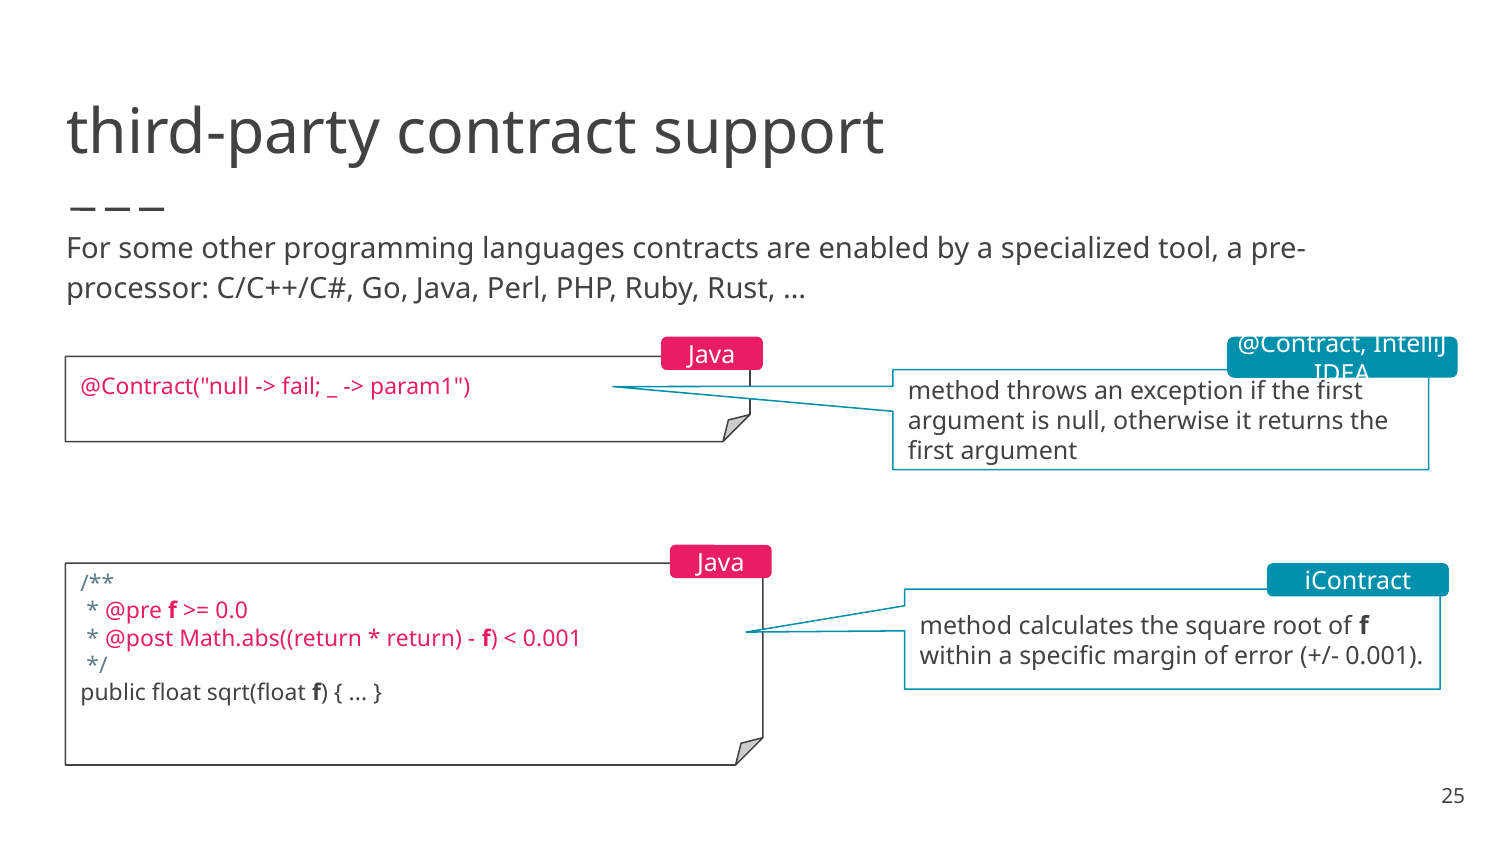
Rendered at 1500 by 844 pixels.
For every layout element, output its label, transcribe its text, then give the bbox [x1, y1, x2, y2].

text_box @Contract("null -> fail; _ -> param1") [65, 356, 751, 442]
title third-party contract support [51, 61, 1449, 182]
text_box method throws an exception if the first argument is null, otherwise it returns the first argument [612, 369, 1429, 470]
text_box iContract [1266, 563, 1449, 597]
text_box Java [669, 544, 772, 579]
text_box Java [661, 336, 763, 370]
text_box @Contract, IntelliJ IDEA [1227, 336, 1458, 378]
text_box method calculates the square root of f within a specific margin of error (+/- 0.001). [746, 589, 1441, 690]
text_box /** * @pre f >= 0.0 * @post Math.abs((return * return) - f) < 0.001 */ public float sqrt(float f) { ... } [65, 563, 763, 766]
slide_number <number> [1389, 764, 1480, 830]
list For some other programming languages contracts are enabled by a specialized tool, a pre-processor: C/C++/C#, Go, Java, Perl, PHP, Ruby, Rust, … [51, 208, 1429, 310]
